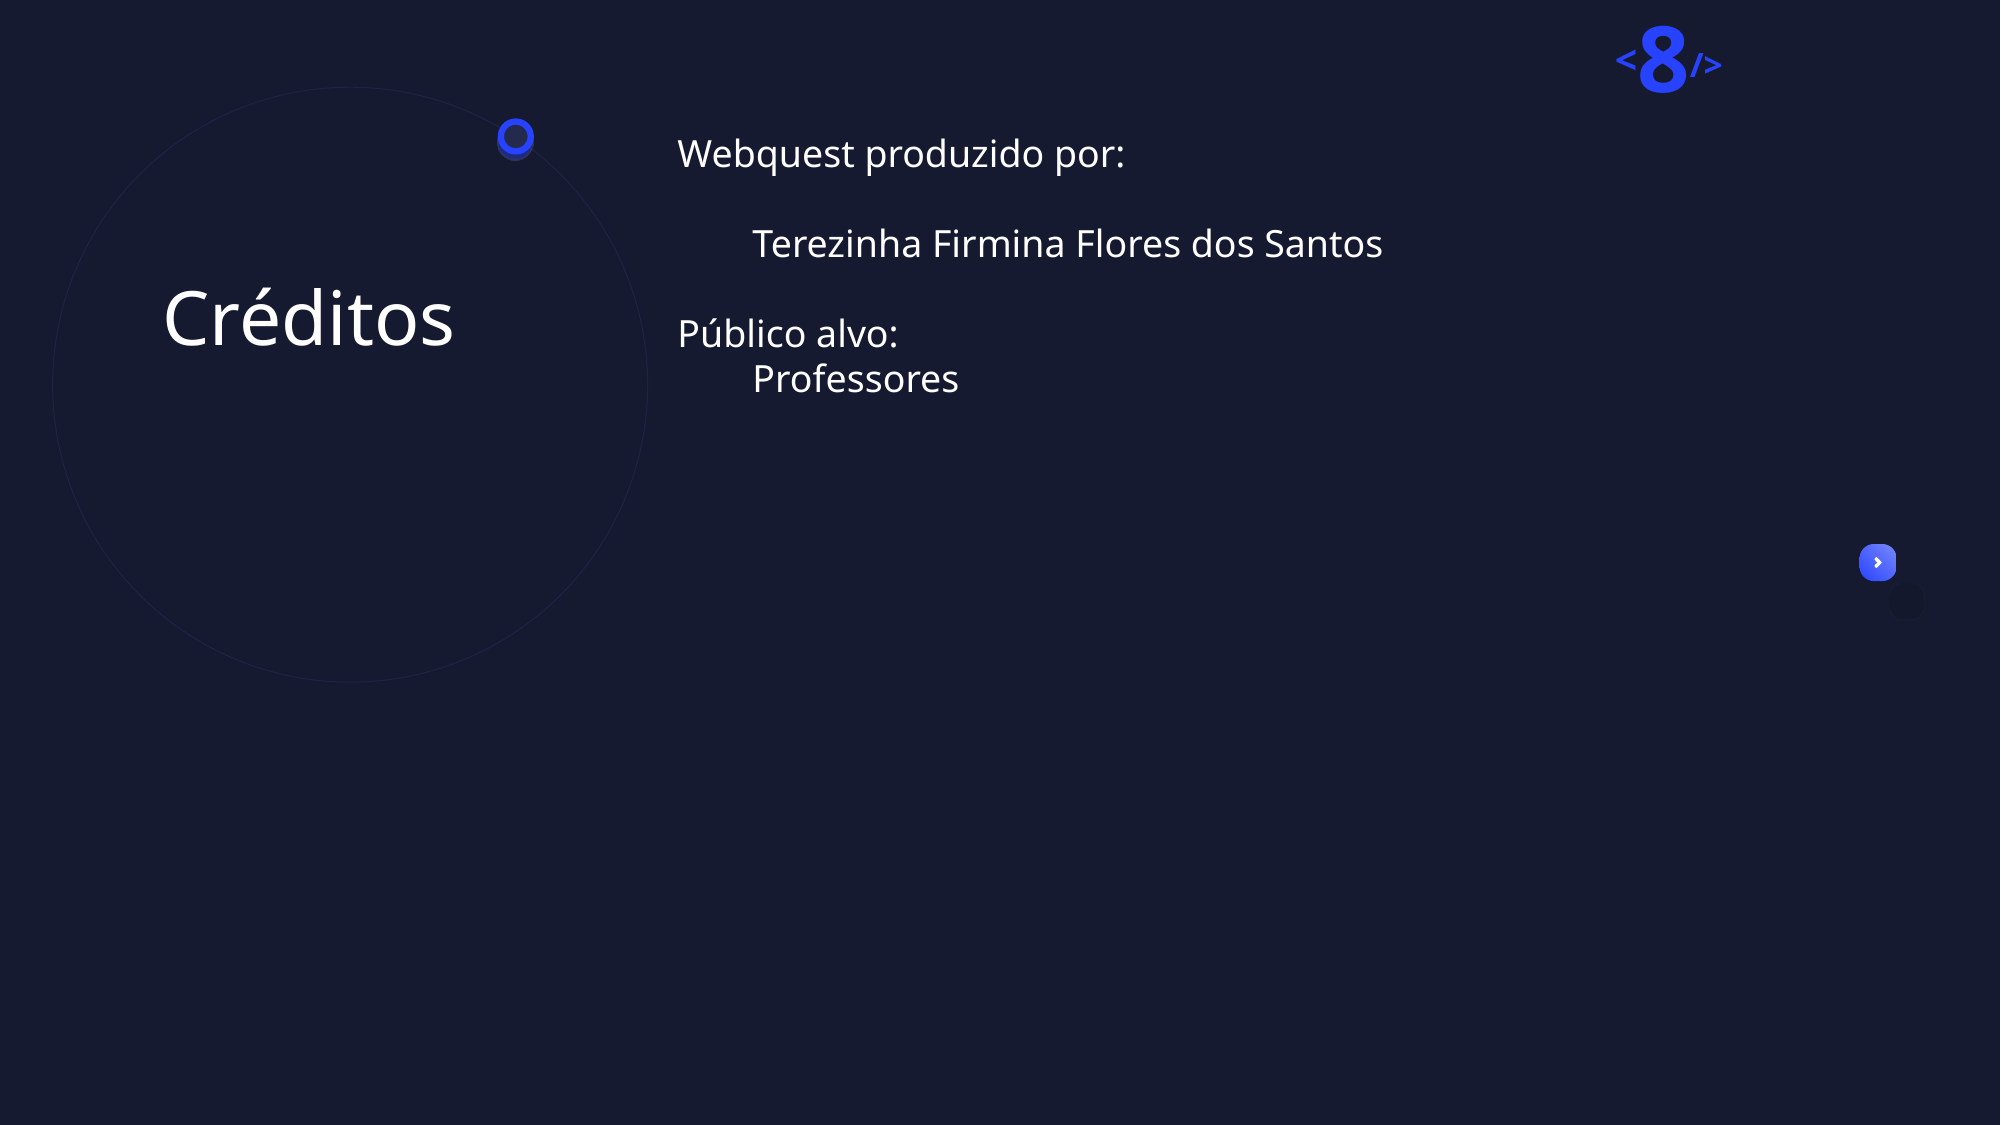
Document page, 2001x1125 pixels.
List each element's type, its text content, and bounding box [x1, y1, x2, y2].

text_box Créditos [147, 263, 663, 368]
text_box [52, 87, 648, 683]
text_box [1859, 544, 1897, 582]
text_box Webquest produzido por: Terezinha Firmina Flores dos Santos Público alvo: Professores [663, 122, 1571, 407]
